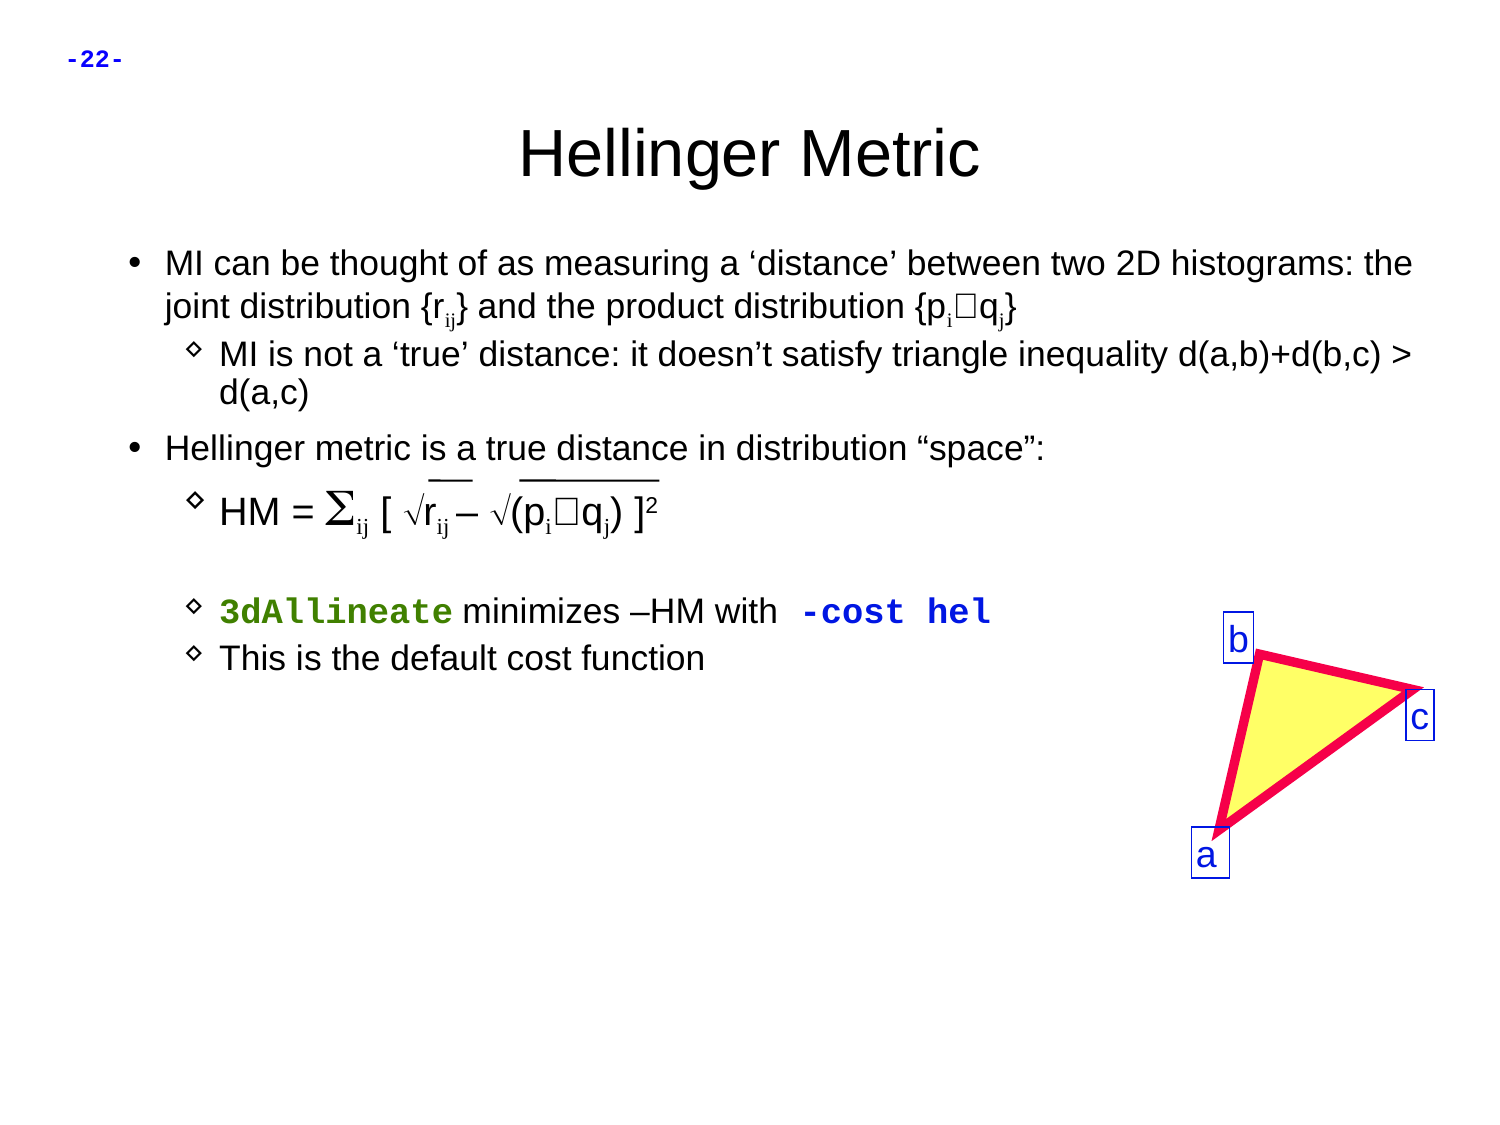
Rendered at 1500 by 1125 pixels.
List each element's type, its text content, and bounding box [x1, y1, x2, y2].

text_box a [1191, 827, 1230, 879]
text_box MI can be thought of as measuring a ‘distance’ between two 2D histograms: the joint distribution {rij} and the product distribution {piqj} MI is not a ‘true’ distance: it doesn’t satisfy triangle inequality d(a,b)+d(b,c) > d(a,c) Hellinger metric is a true distance in distribution “space”: HM = ij [ rij – (piqj) ]2 3dAllineate minimizes –HM with -cost hel This is the default cost function [112, 237, 1438, 1075]
text_box [1219, 654, 1411, 827]
text_box b [1223, 612, 1254, 664]
text_box c [1405, 689, 1434, 741]
text_box Hellinger Metric [112, 99, 1388, 200]
